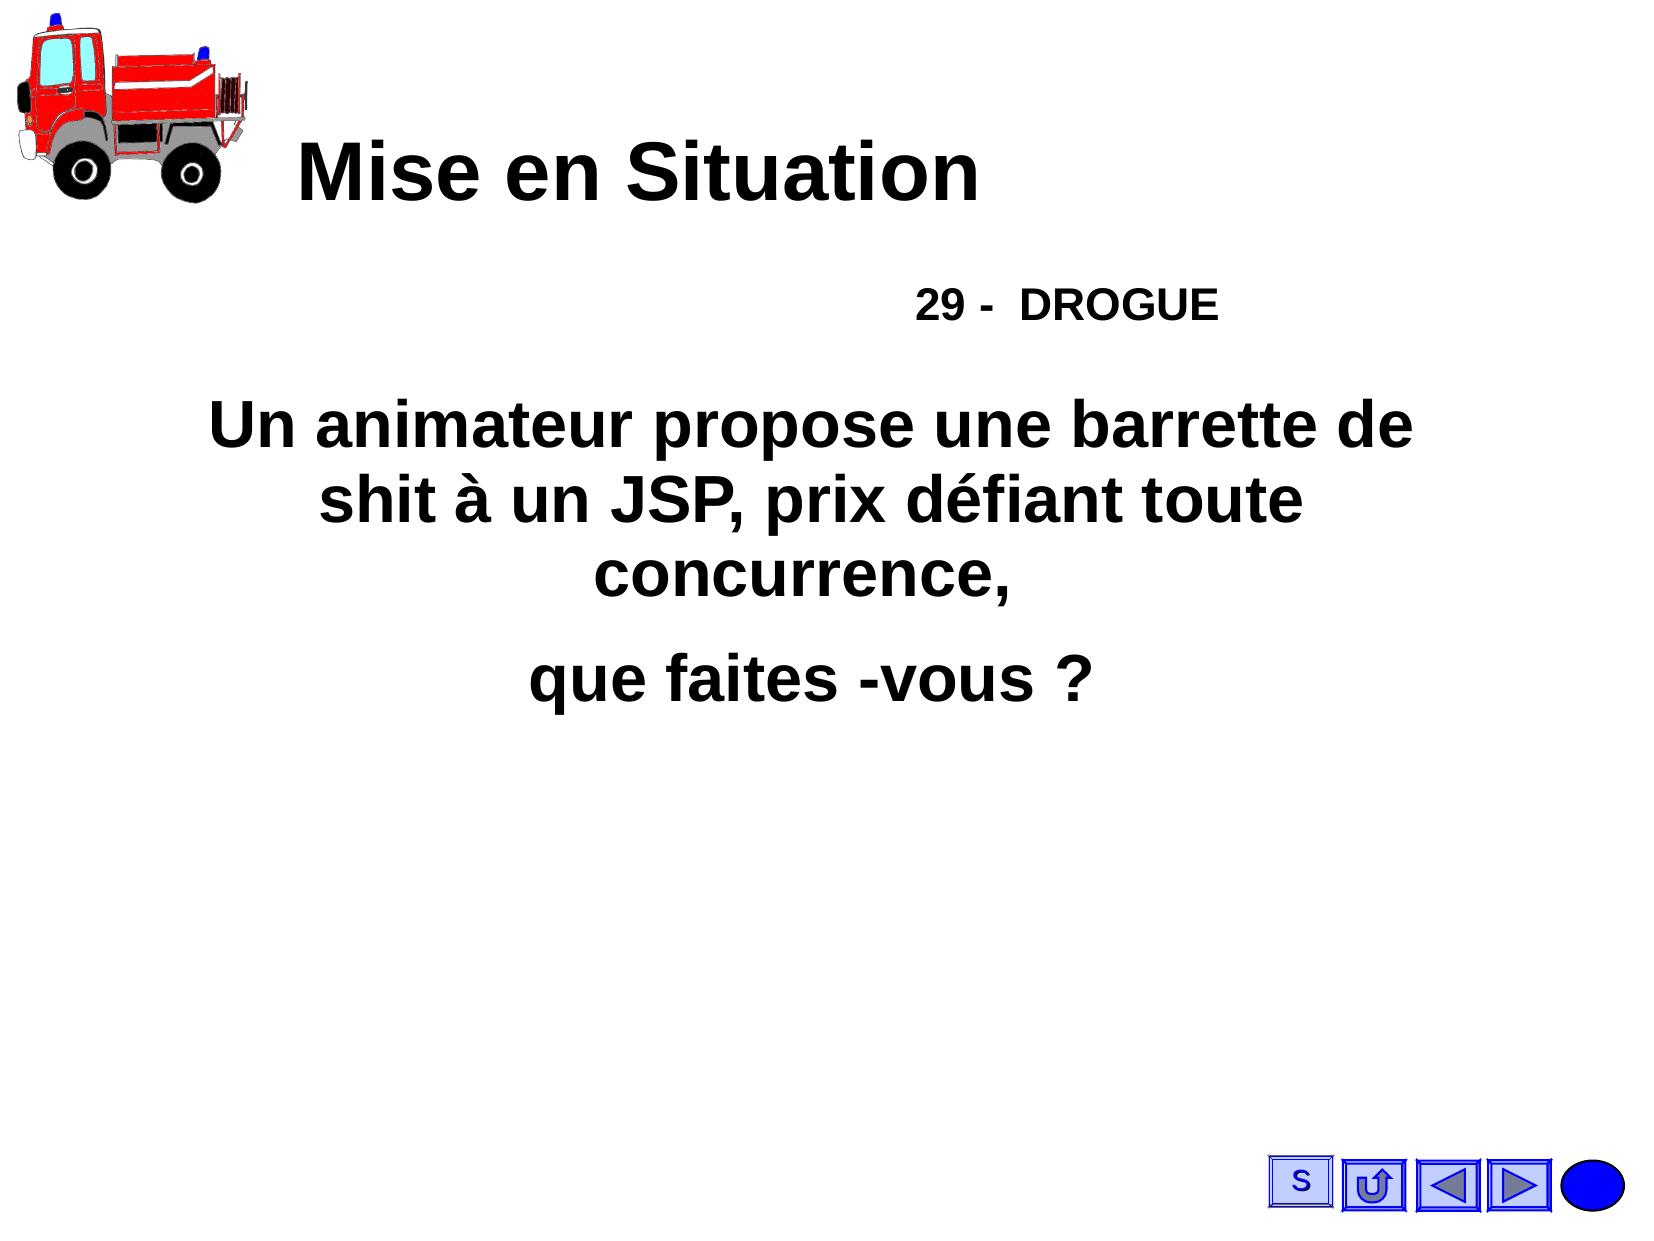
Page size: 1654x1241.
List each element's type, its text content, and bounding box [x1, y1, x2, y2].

text_box Mise en Situation [281, 118, 1020, 227]
picture [8, 8, 257, 216]
list Un animateur propose une barrette de shit à un JSP, prix défiant toute concurrence, que faites -vous ? [147, 236, 1477, 1081]
text_box [1561, 1160, 1625, 1211]
text_box 29 - DROGUE [915, 279, 1241, 384]
